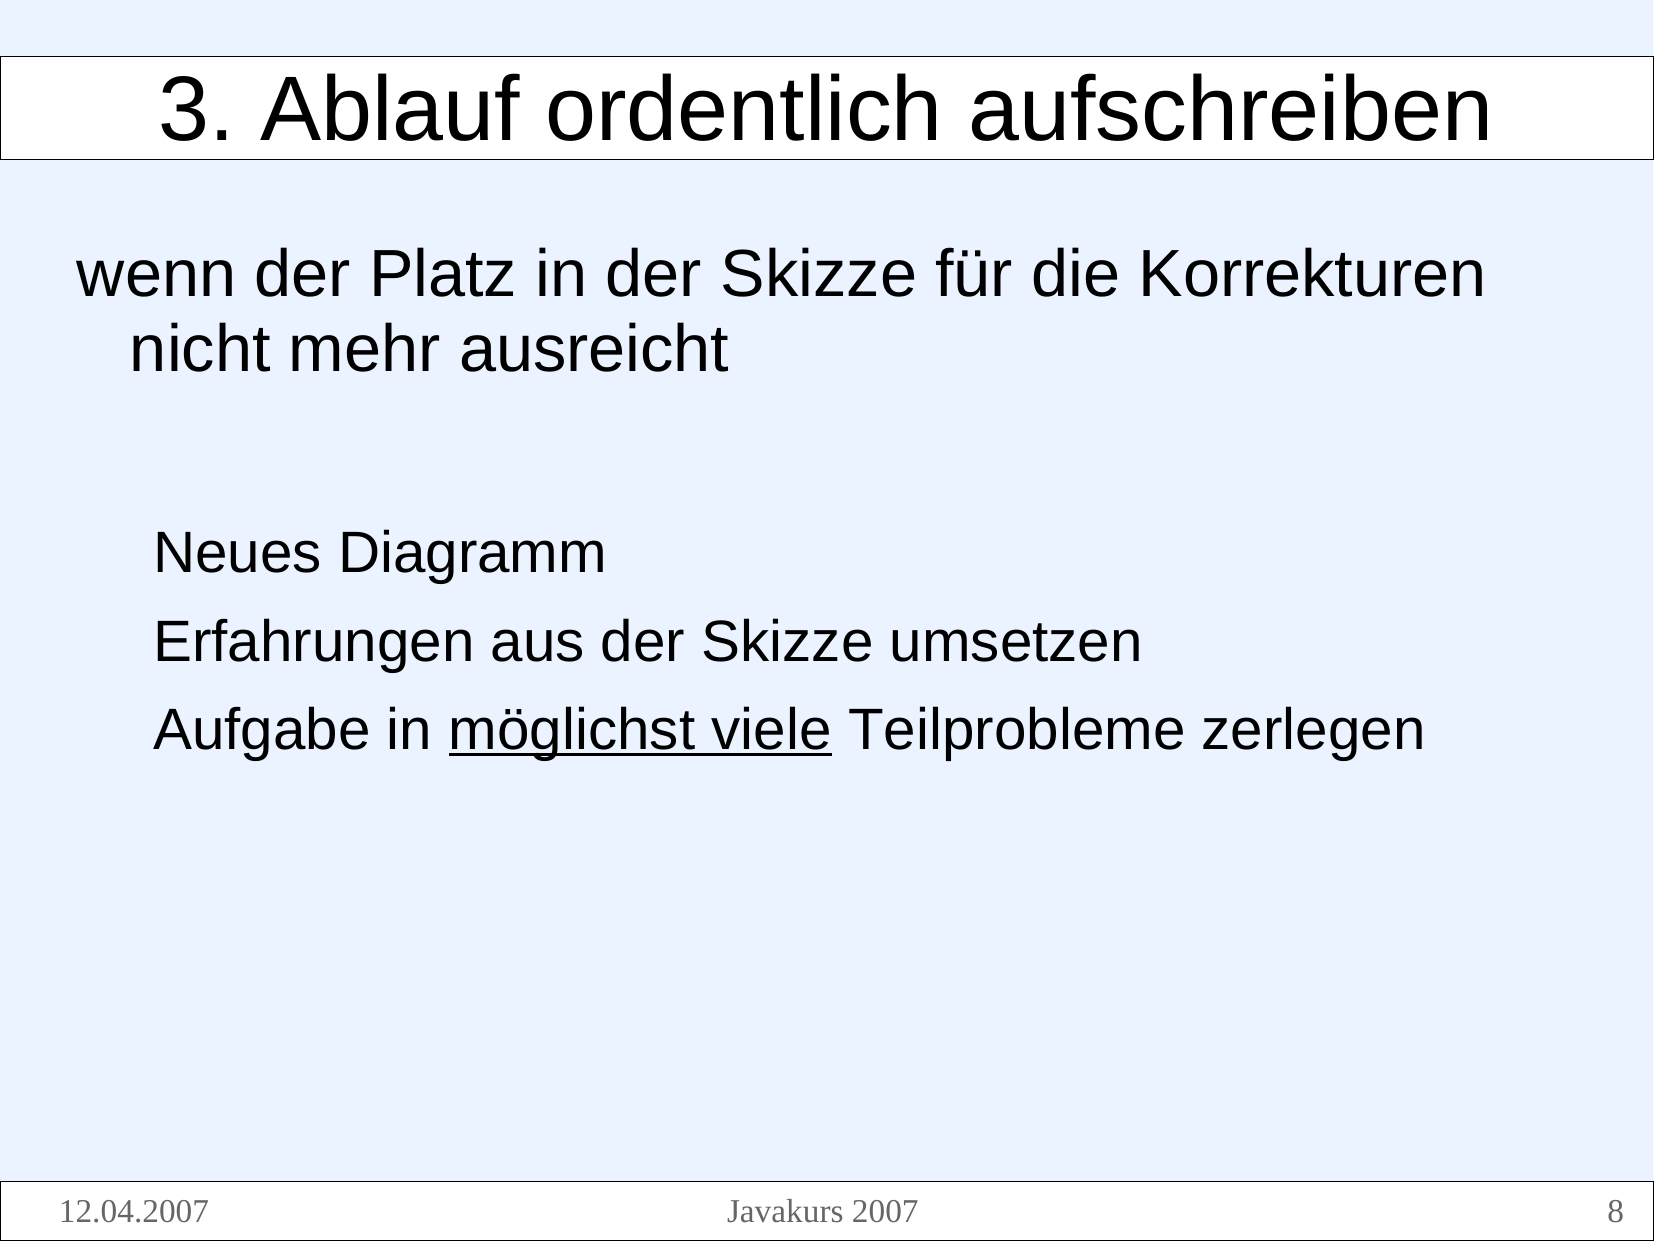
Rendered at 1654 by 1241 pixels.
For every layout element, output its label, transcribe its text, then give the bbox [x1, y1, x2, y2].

title 3. Ablauf ordentlich aufschreiben [0, 56, 1654, 160]
list wenn der Platz in der Skizze für die Korrekturen nicht mehr ausreicht Neues Diagramm Erfahrungen aus der Skizze umsetzen Aufgabe in möglichst viele Teilprobleme zerlegen [59, 236, 1595, 1152]
